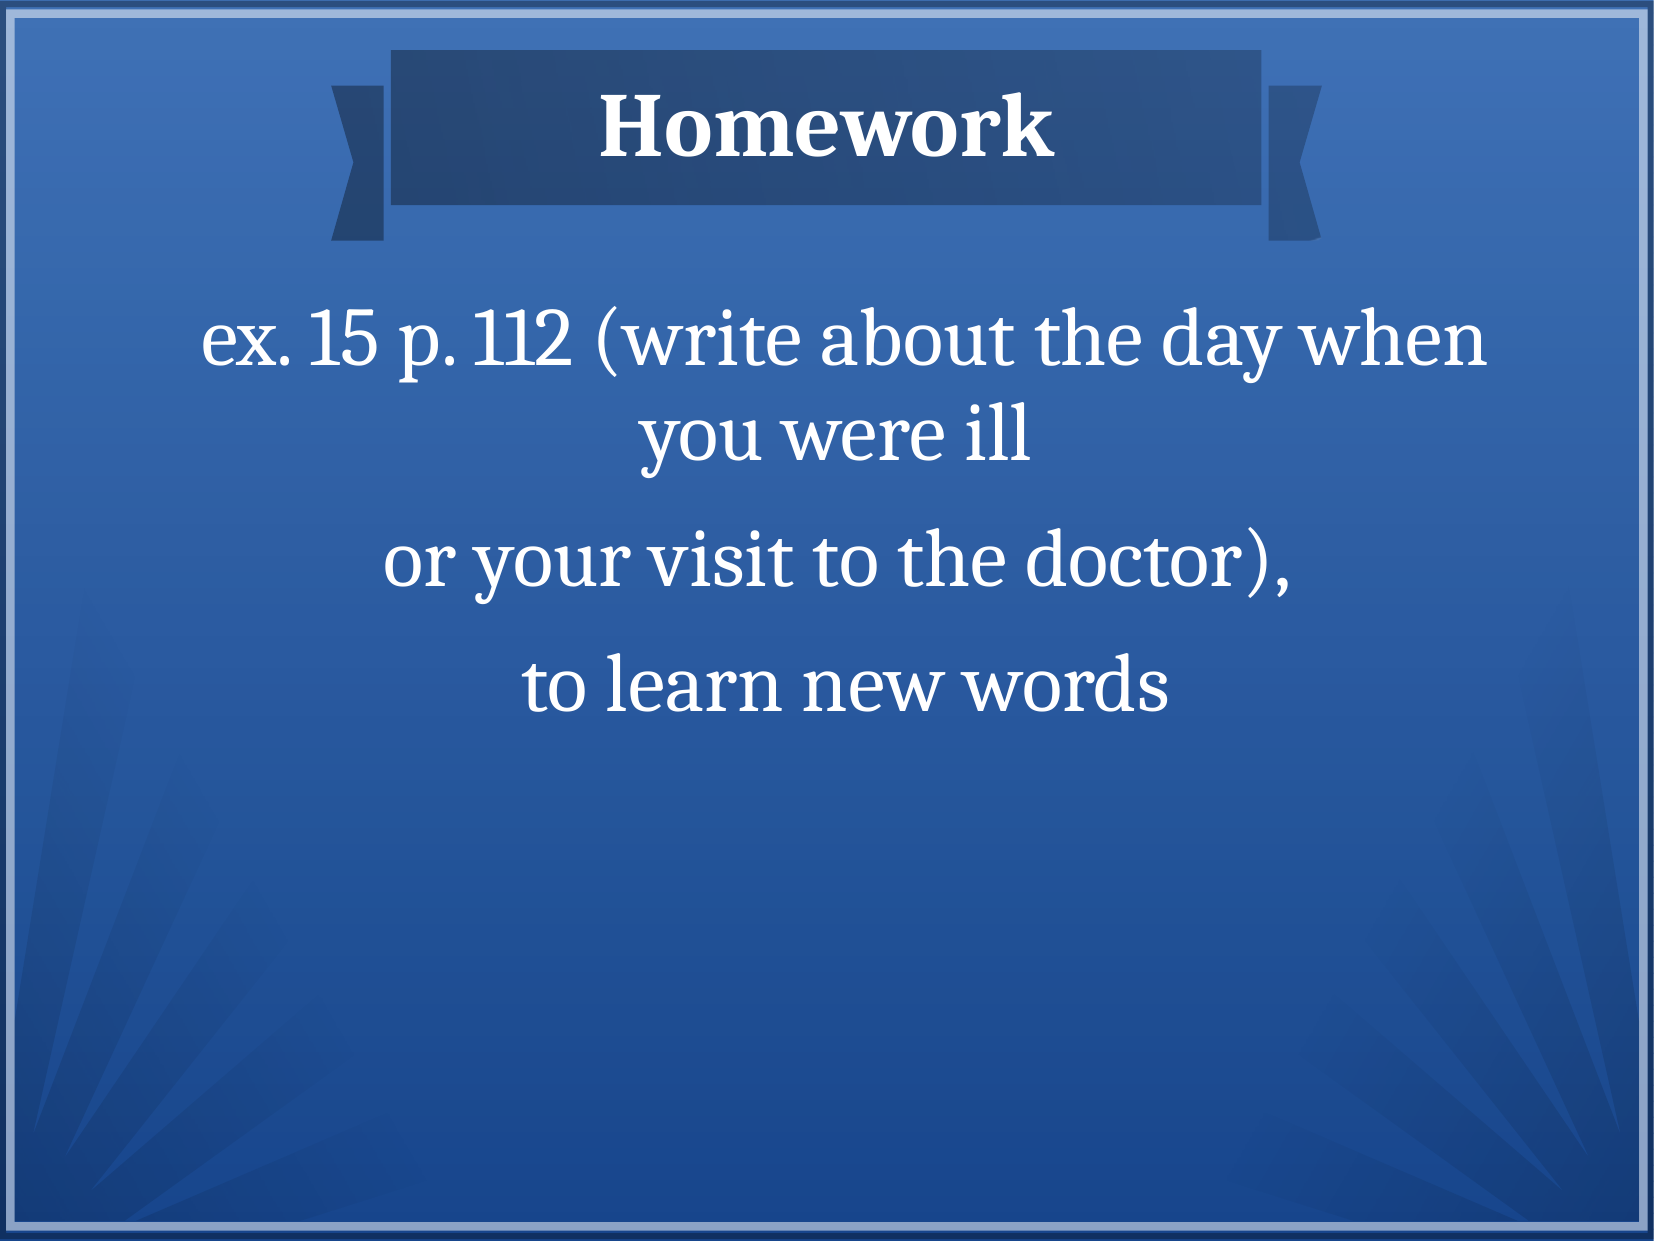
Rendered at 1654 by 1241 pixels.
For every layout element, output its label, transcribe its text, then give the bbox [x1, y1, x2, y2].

title Homework [389, 49, 1264, 205]
list ex. 15 p. 112 (write about the day when you were ill or your visit to the doctor), to learn new words [82, 290, 1538, 1010]
